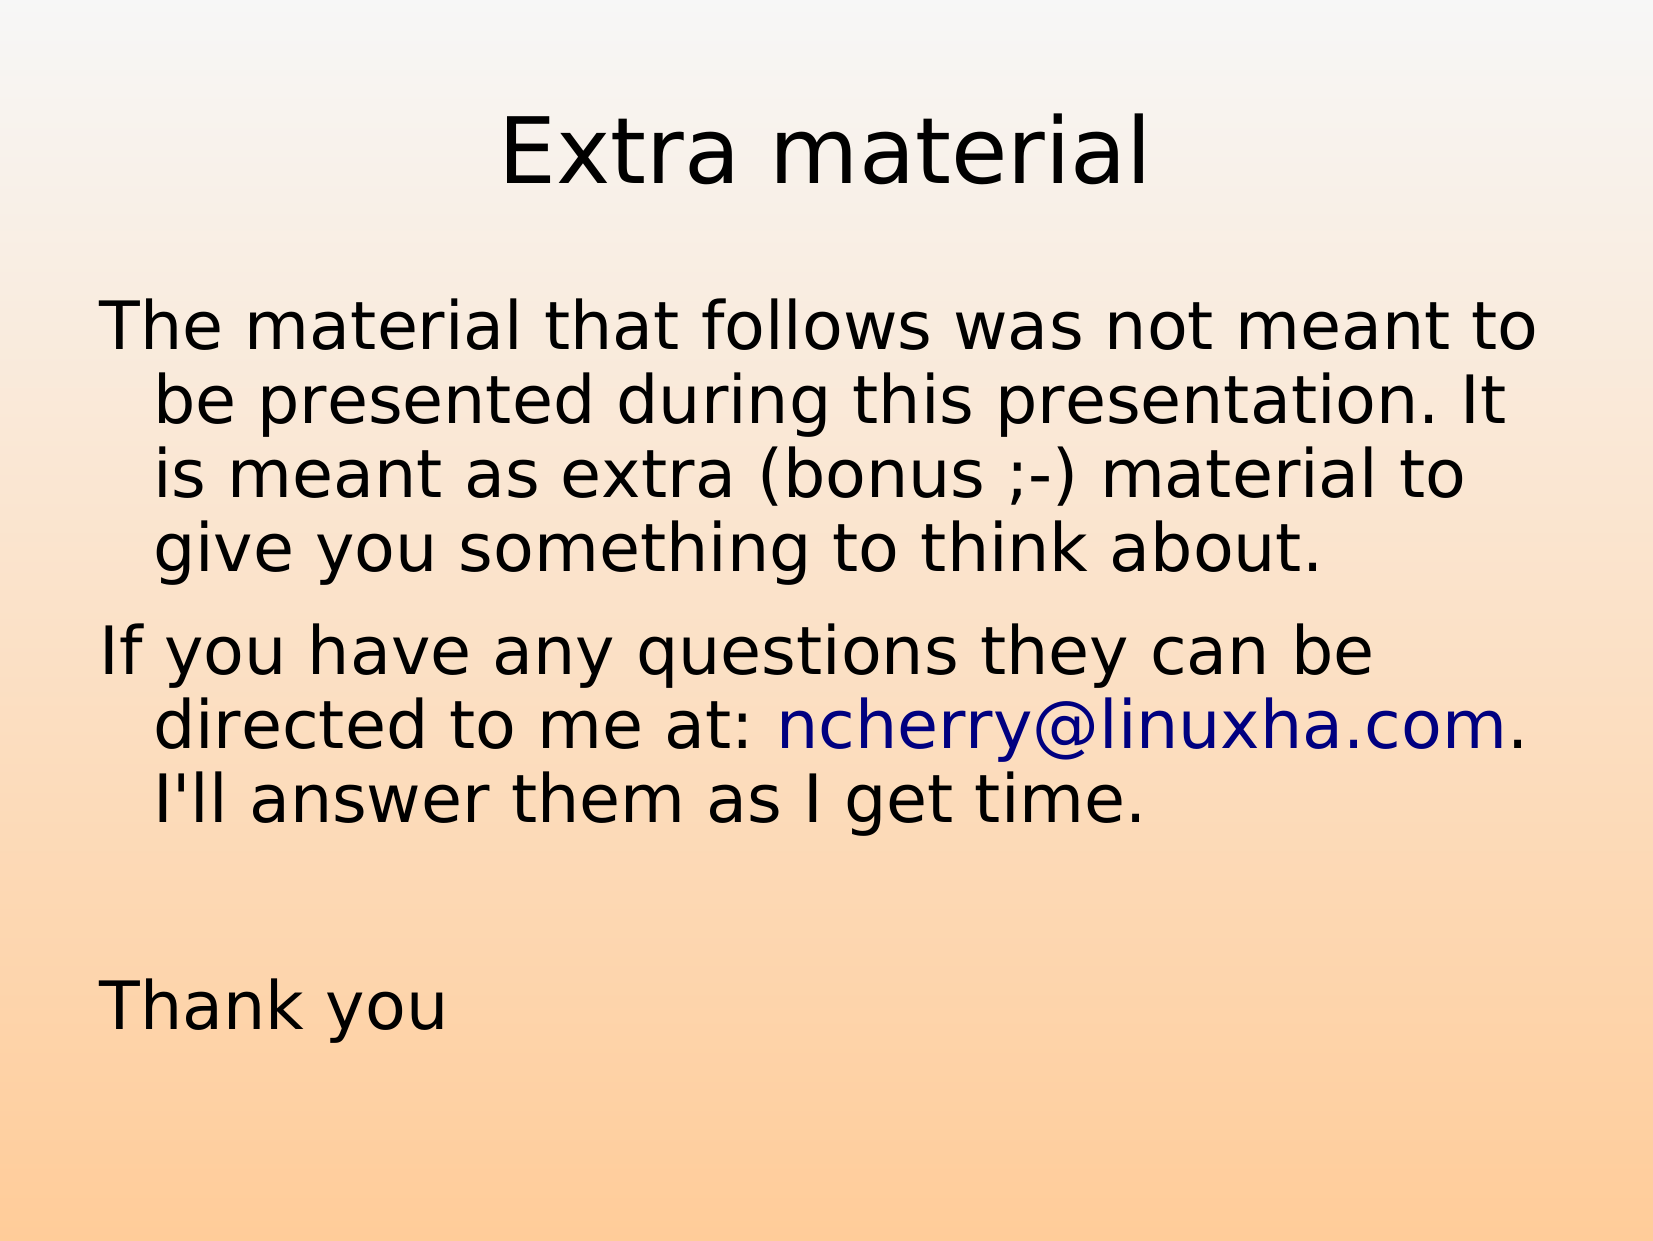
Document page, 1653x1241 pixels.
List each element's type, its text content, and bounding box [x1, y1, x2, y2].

title Extra material [82, 49, 1570, 257]
list The material that follows was not meant to be presented during this presentation. It is meant as extra (bonus ;-) material to give you something to think about. If you have any questions they can be directed to me at: ncherry@linuxha.com. I'll answer them as I get time. Thank you [82, 290, 1570, 1109]
